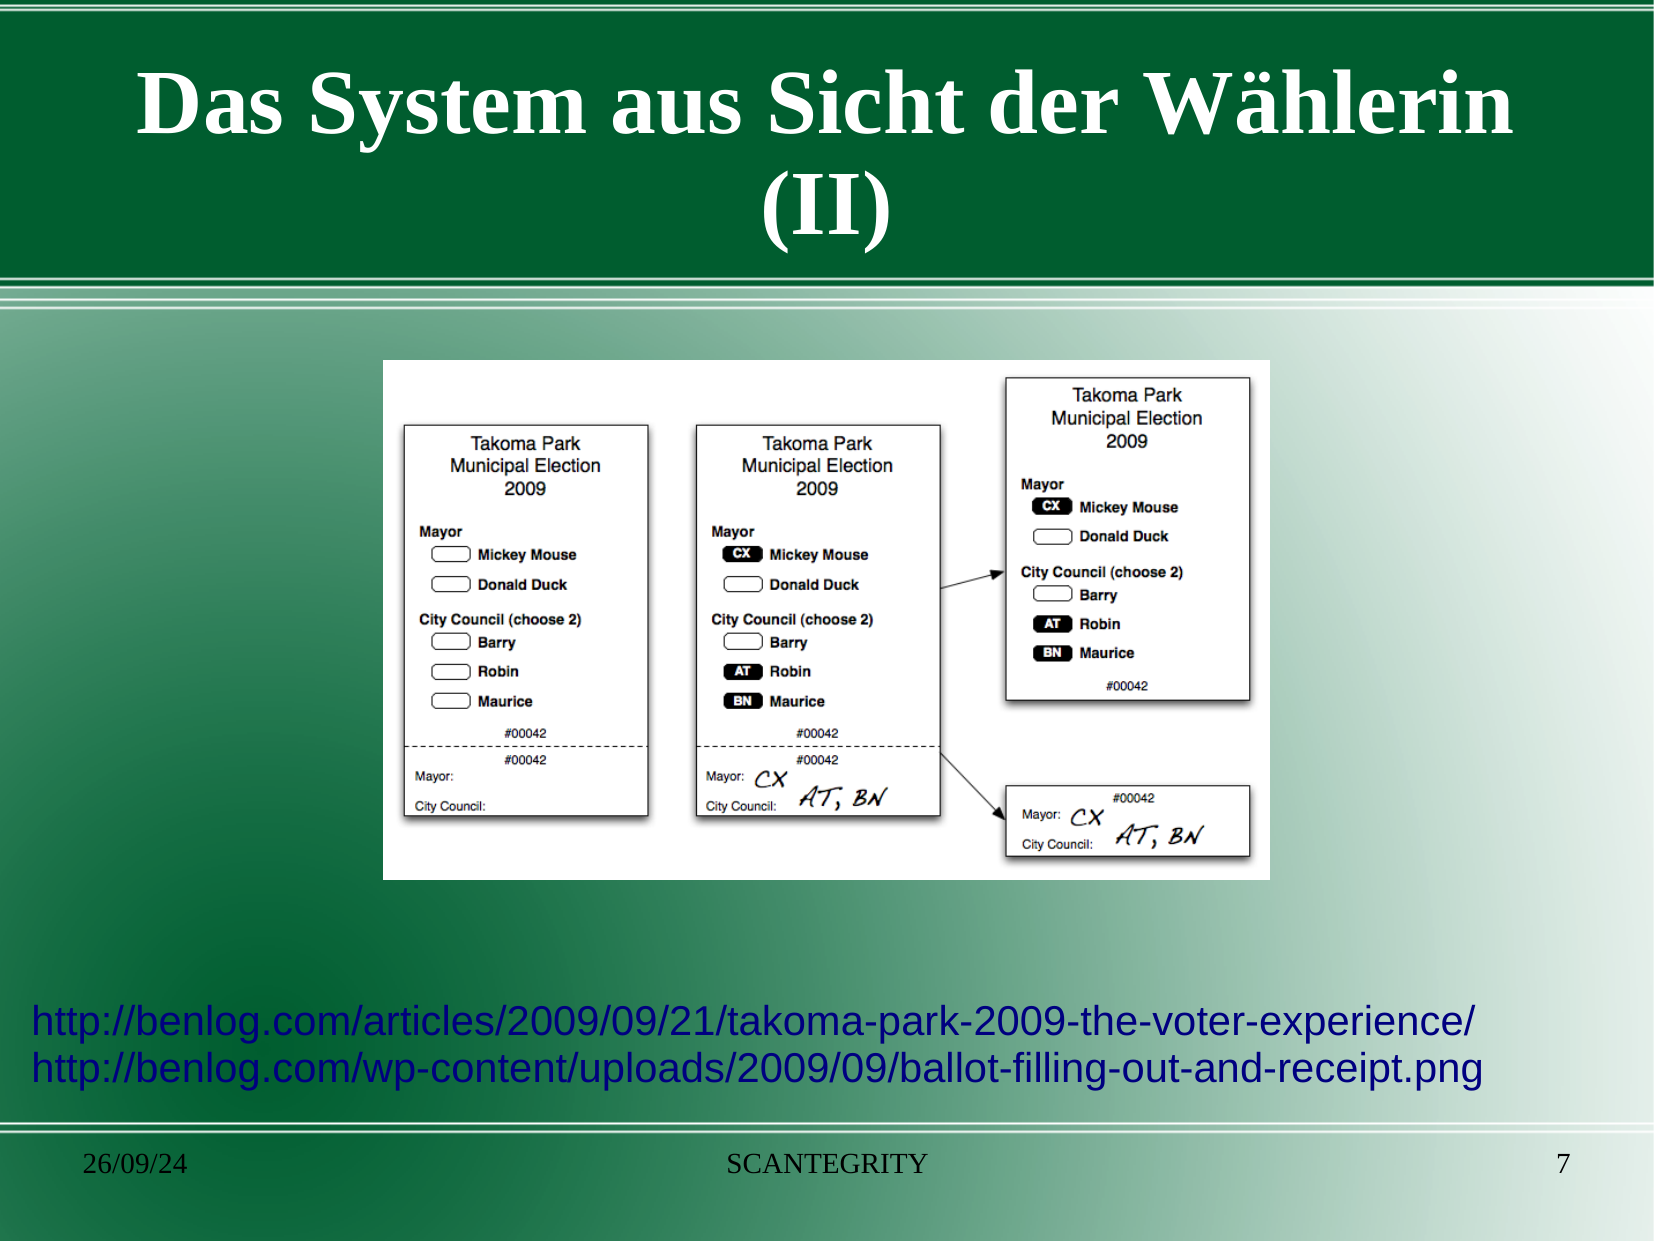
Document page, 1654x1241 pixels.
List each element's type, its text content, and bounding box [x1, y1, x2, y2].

picture [0, 0, 1654, 1241]
title Das System aus Sicht der Wählerin (II) [82, 49, 1571, 257]
text_box http://benlog.com/articles/2009/09/21/takoma-park-2009-the-voter-experience/ http://benlog.com/wp-content/uploads/2009/09/ballot-filling-out-and-receipt.png [16, 990, 1637, 1099]
